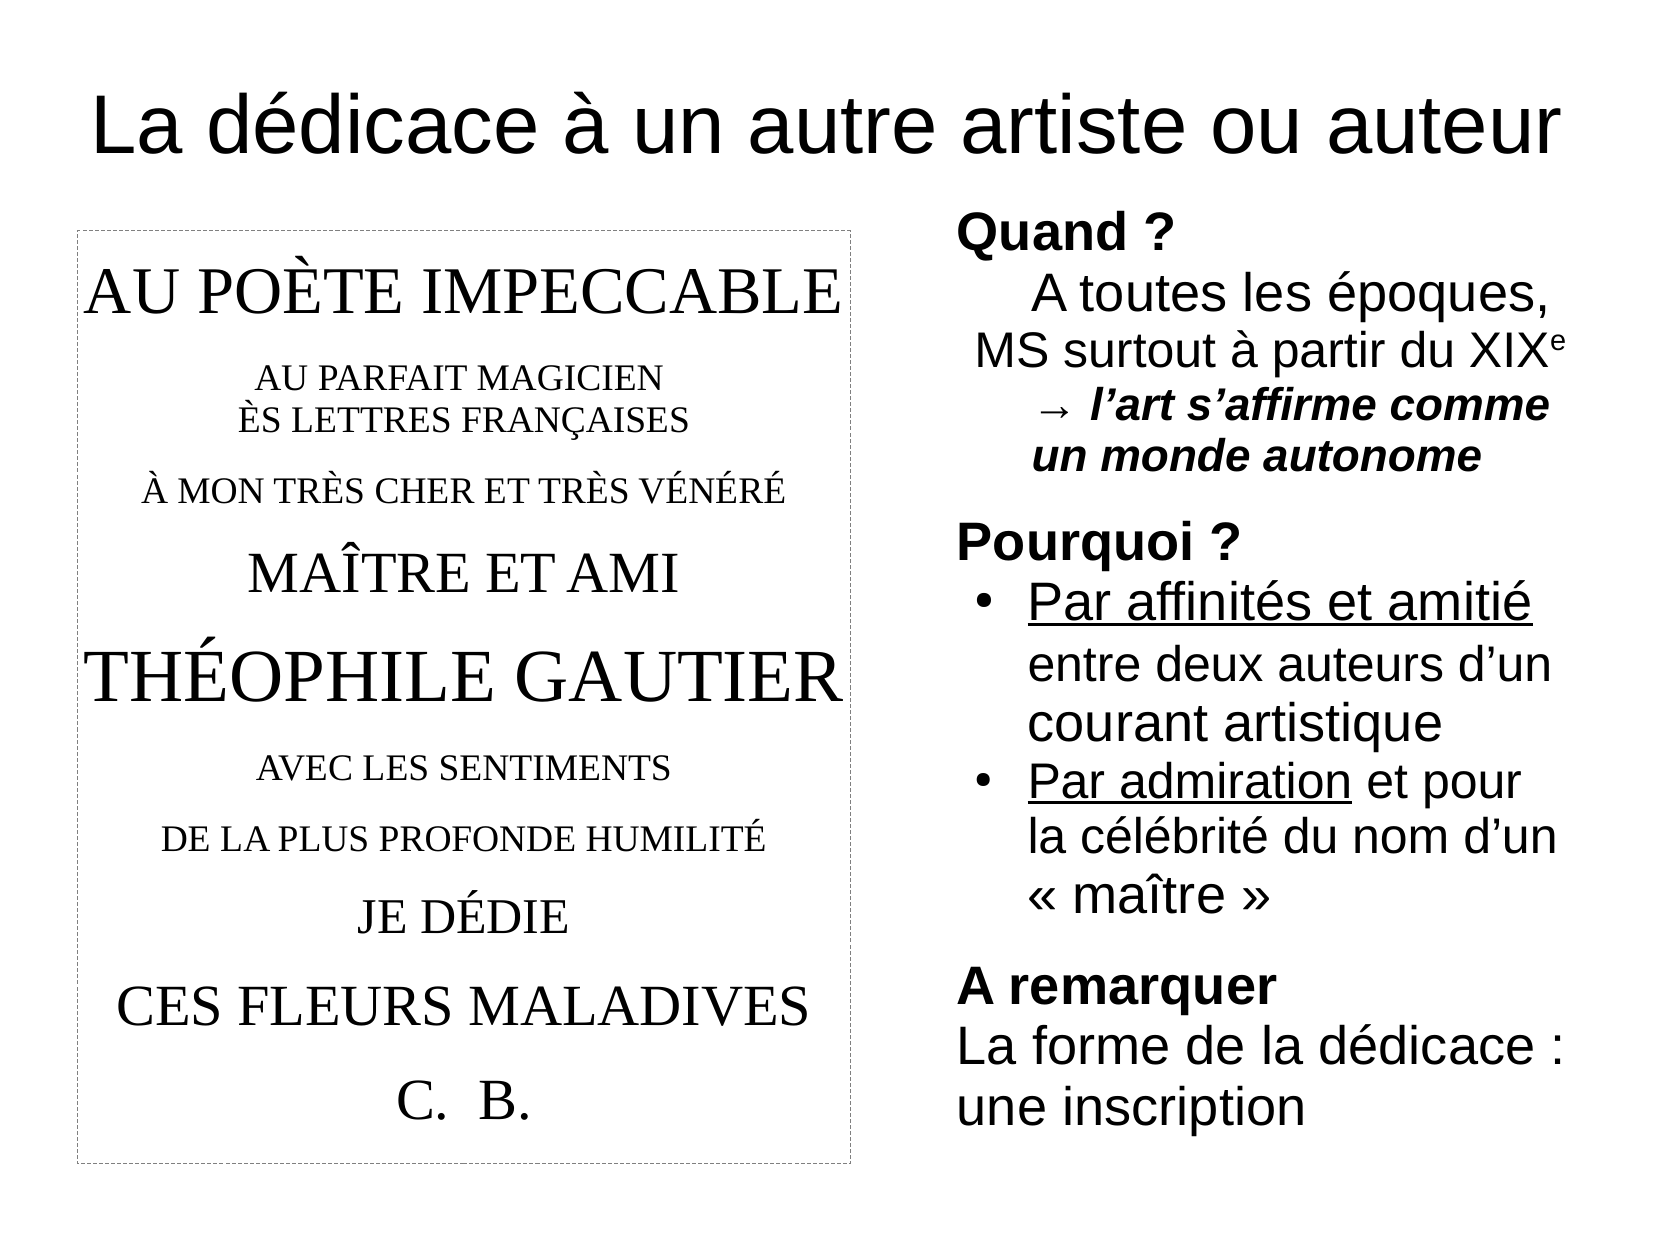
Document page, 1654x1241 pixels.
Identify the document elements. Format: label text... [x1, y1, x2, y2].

list Quand ? A toutes les époques, MS surtout à partir du XIXe → l’art s’affirme comme un monde autonome Pourquoi ? Par affinités et amitié entre deux auteurs d’un courant artistique Par admiration et pour la célébrité du nom d’un « maître » A remarquer La forme de la dédicace : une inscription [956, 201, 1572, 1145]
title La dédicace à un autre artiste ou auteur [82, 49, 1571, 201]
list AU POÈTE IMPECCABLE AU PARFAIT MAGICIEN ÈS LETTRES FRANÇAISES À MON TRÈS CHER ET TRÈS VÉNÉRÉ MAÎTRE ET AMI THÉOPHILE GAUTIER AVEC LES SENTIMENTS DE LA PLUS PROFONDE HUMILITÉ JE DÉDIE CES FLEURS MALADIVES C. B. [77, 230, 851, 1164]
